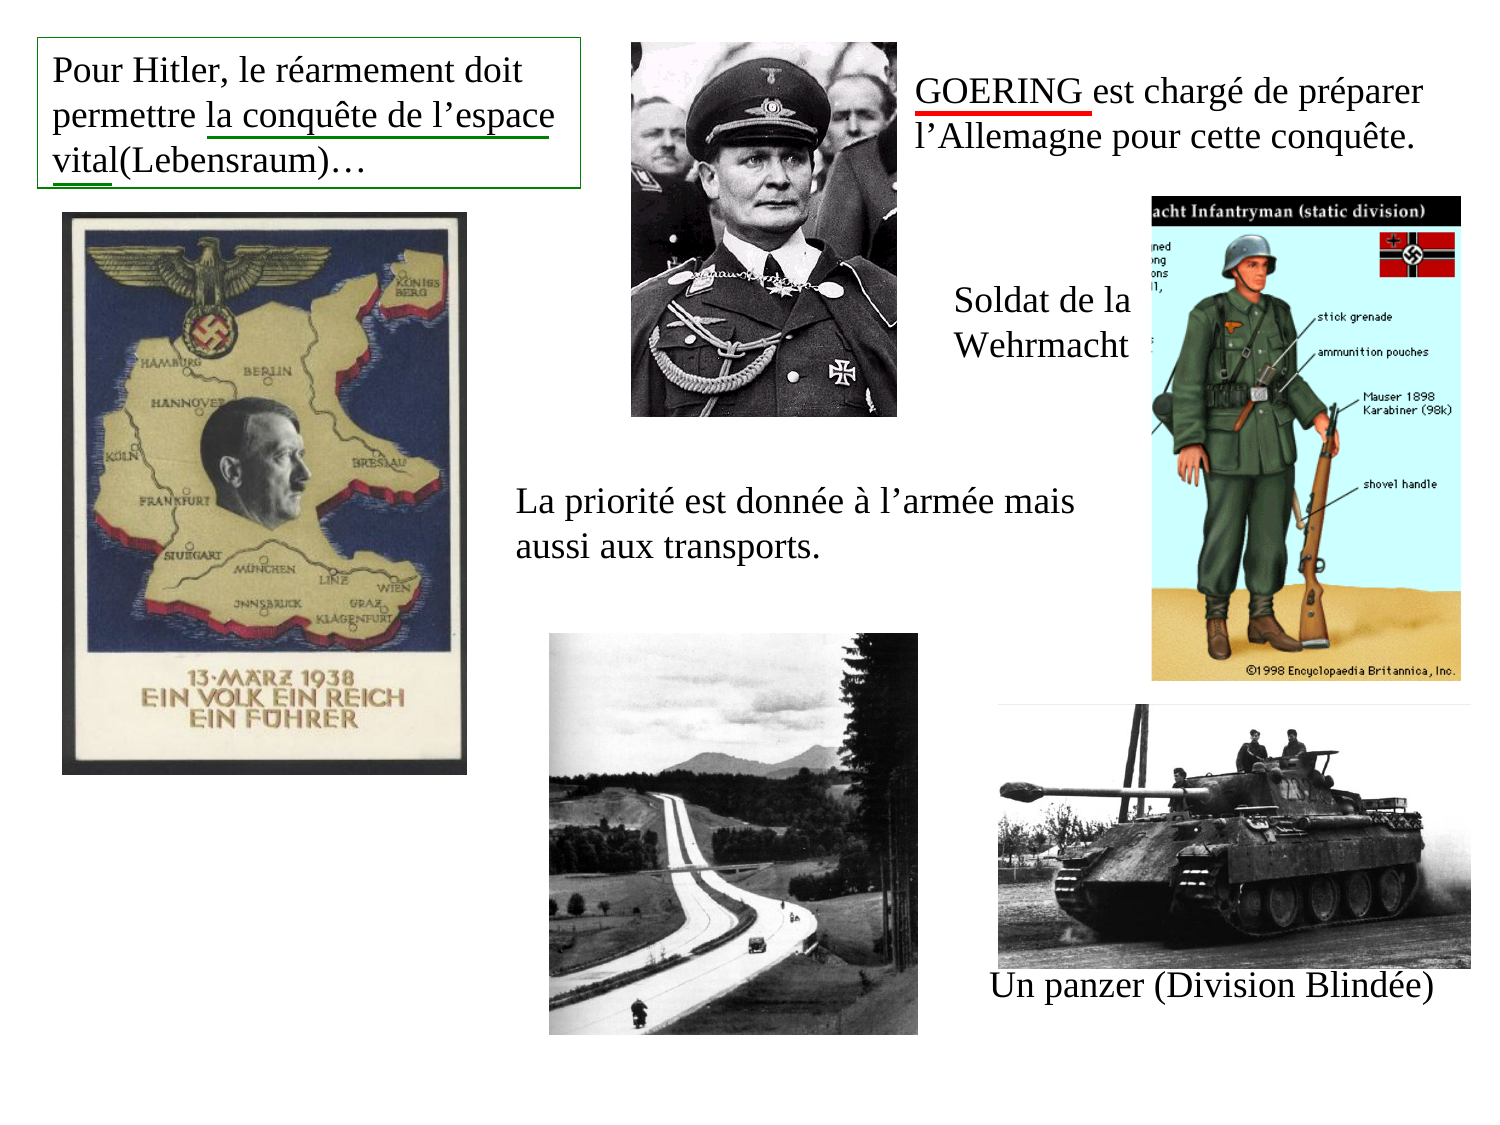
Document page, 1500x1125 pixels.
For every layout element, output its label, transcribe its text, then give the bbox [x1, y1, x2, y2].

text_box Soldat de la Wehrmacht [939, 267, 1147, 373]
picture [62, 212, 467, 775]
text_box Un panzer (Division Blindée) [974, 952, 1459, 1013]
picture [998, 704, 1471, 969]
text_box Pour Hitler, le réarmement doit permettre la conquête de l’espace vital(Lebensraum)… [37, 37, 581, 188]
text_box La priorité est donnée à l’armée mais aussi aux transports. [500, 467, 1101, 574]
picture [1151, 196, 1461, 681]
picture [549, 633, 918, 1035]
picture [631, 42, 897, 417]
text_box GOERING est chargé de préparer l’Allemagne pour cette conquête. [900, 57, 1449, 164]
